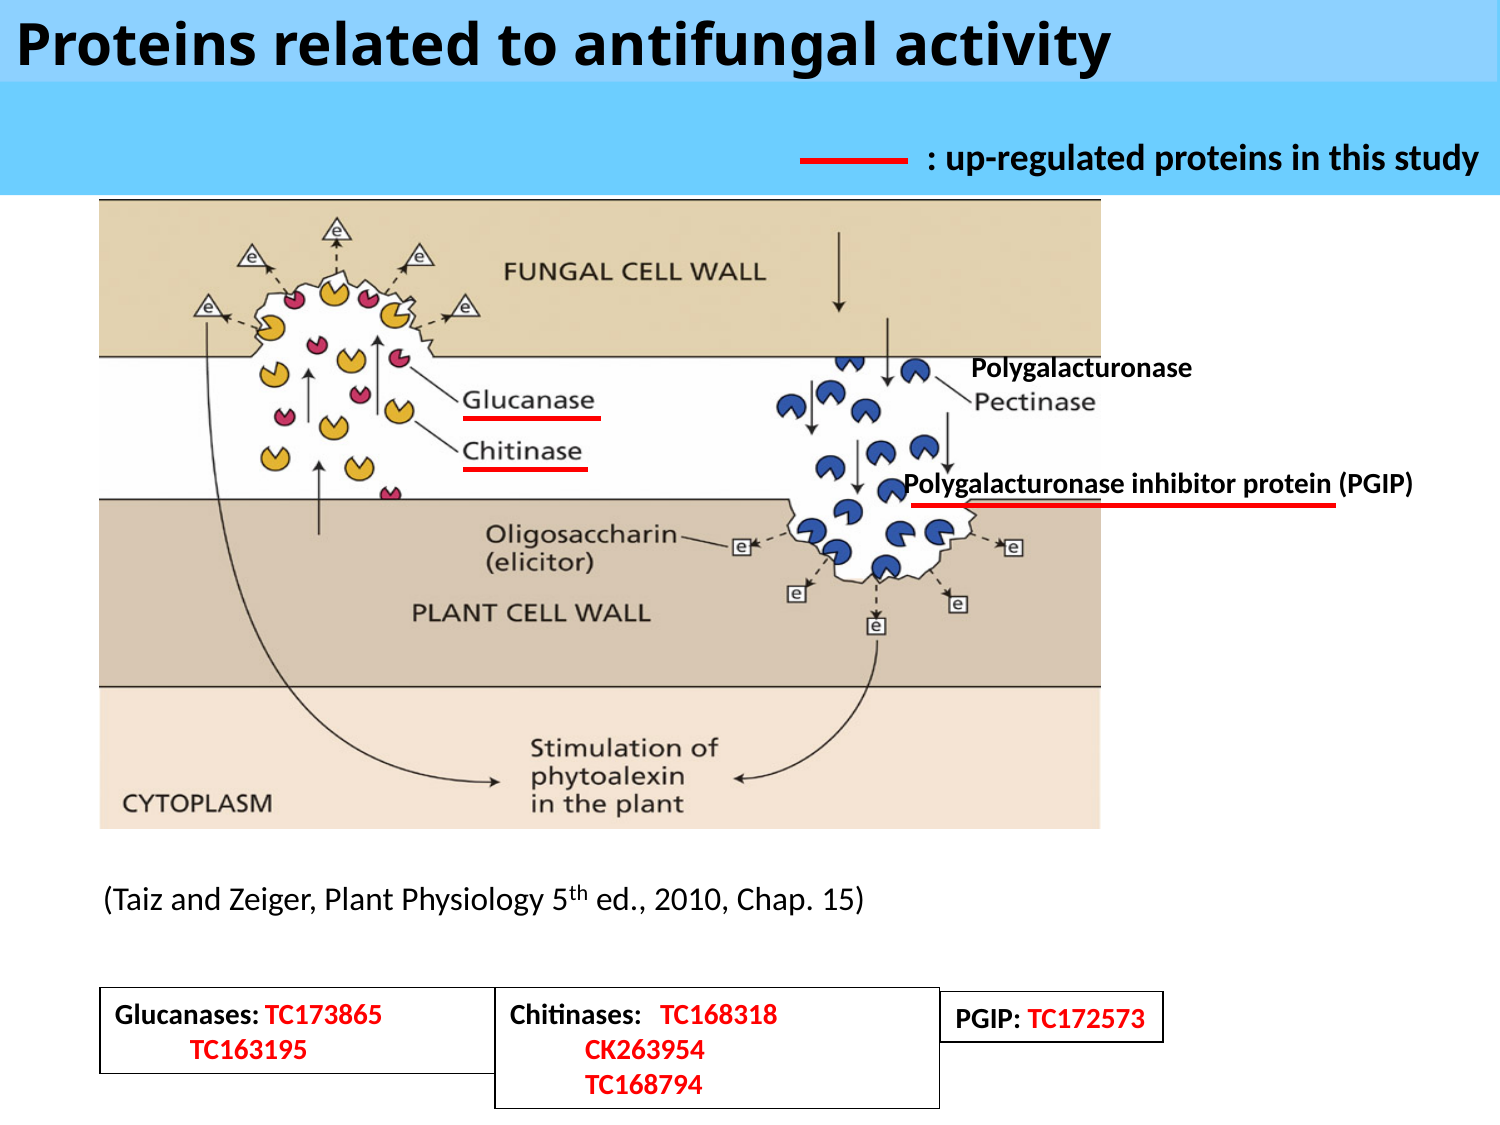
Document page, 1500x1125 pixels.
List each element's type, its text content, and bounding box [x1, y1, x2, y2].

text_box PGIP: TC172573 [940, 991, 1164, 1043]
text_box : up-regulated proteins in this study [911, 125, 1498, 186]
title Proteins related to antifungal activity [0, 0, 1498, 82]
text_box (Taiz and Zeiger, Plant Physiology 5th ed., 2010, Chap. 15) [87, 869, 882, 925]
text_box Polygalacturonase inhibitor protein (PGIP) [888, 456, 1438, 507]
text_box Glucanases: TC173865 TC163195 [99, 987, 494, 1074]
text_box Polygalacturonase [956, 341, 1209, 392]
text_box Chitinases: TC168318 CK263954 TC168794 [495, 987, 940, 1109]
picture [99, 200, 1101, 829]
